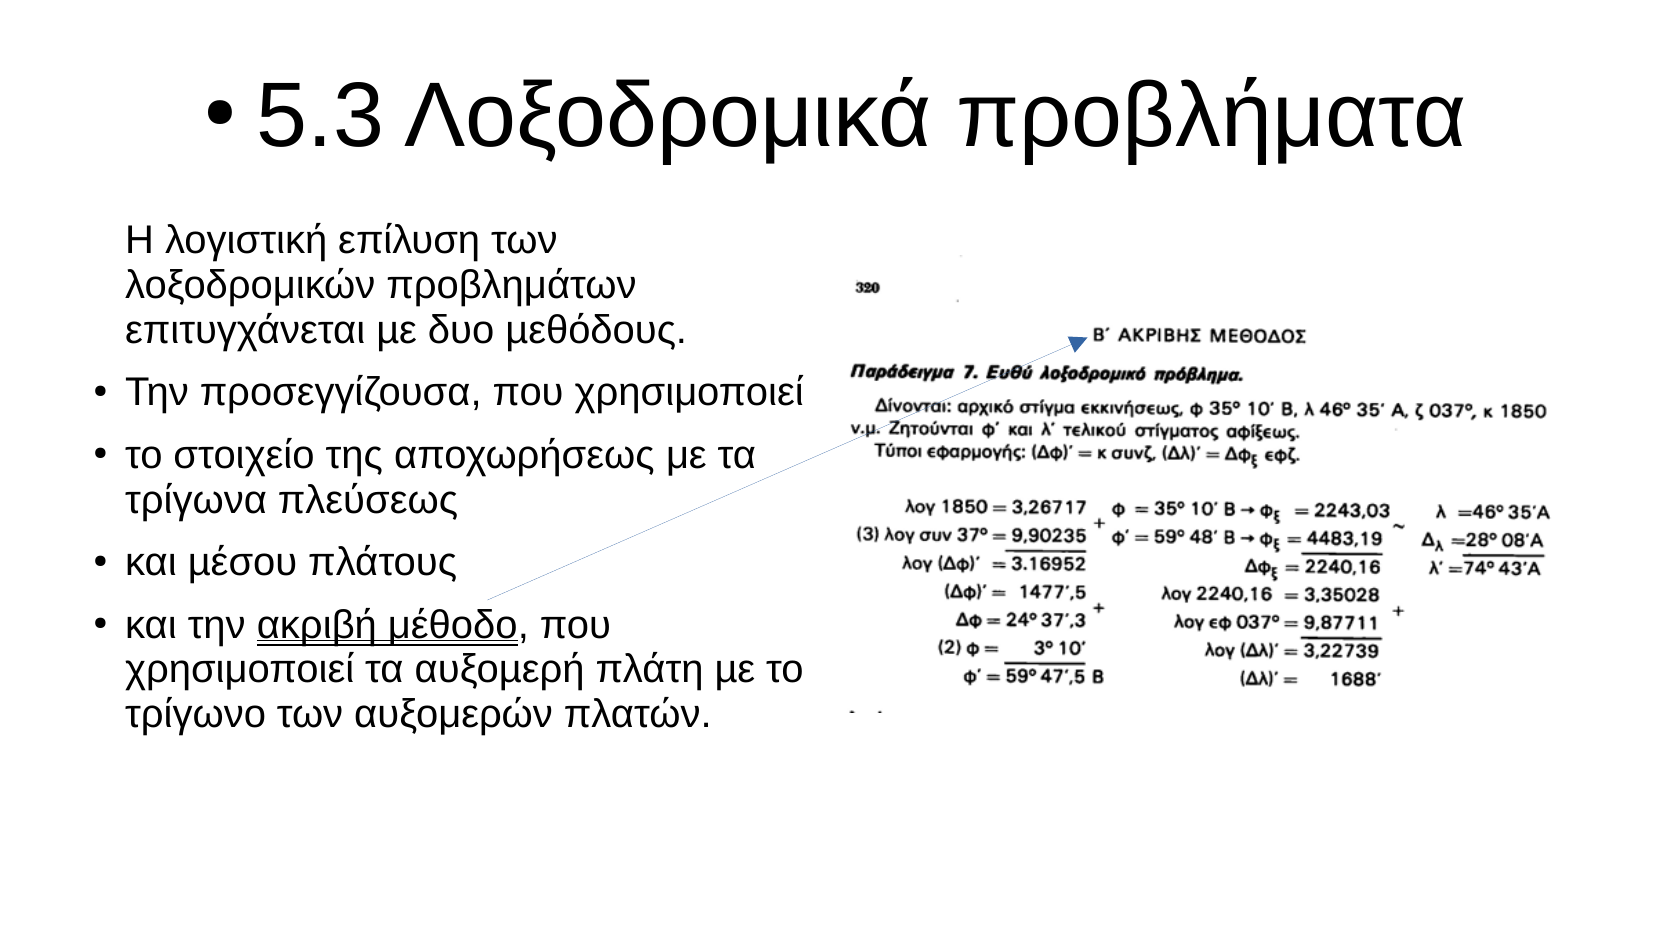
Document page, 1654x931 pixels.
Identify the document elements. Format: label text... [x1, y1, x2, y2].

picture [818, 255, 1576, 713]
list Η λογιστική επίλυση των λοξοδρομικών προβλημάτων επιτυγχάνεται µε δυο µεθόδους. Την προσεγγίζουσα, που χρησιμοποιεί το στοιχείο της αποχωρήσεως με τα τρίγωνα πλεύσεως και µέσου πλάτους και την ακριβή μέθοδο, που χρησιμοποιεί τα αυξοµερή πλάτη µε το τρίγωνο των αυξομερών πλατών. [82, 217, 809, 758]
title 5.3 Λοξοδρομικά προβλήματα [82, 37, 1571, 193]
